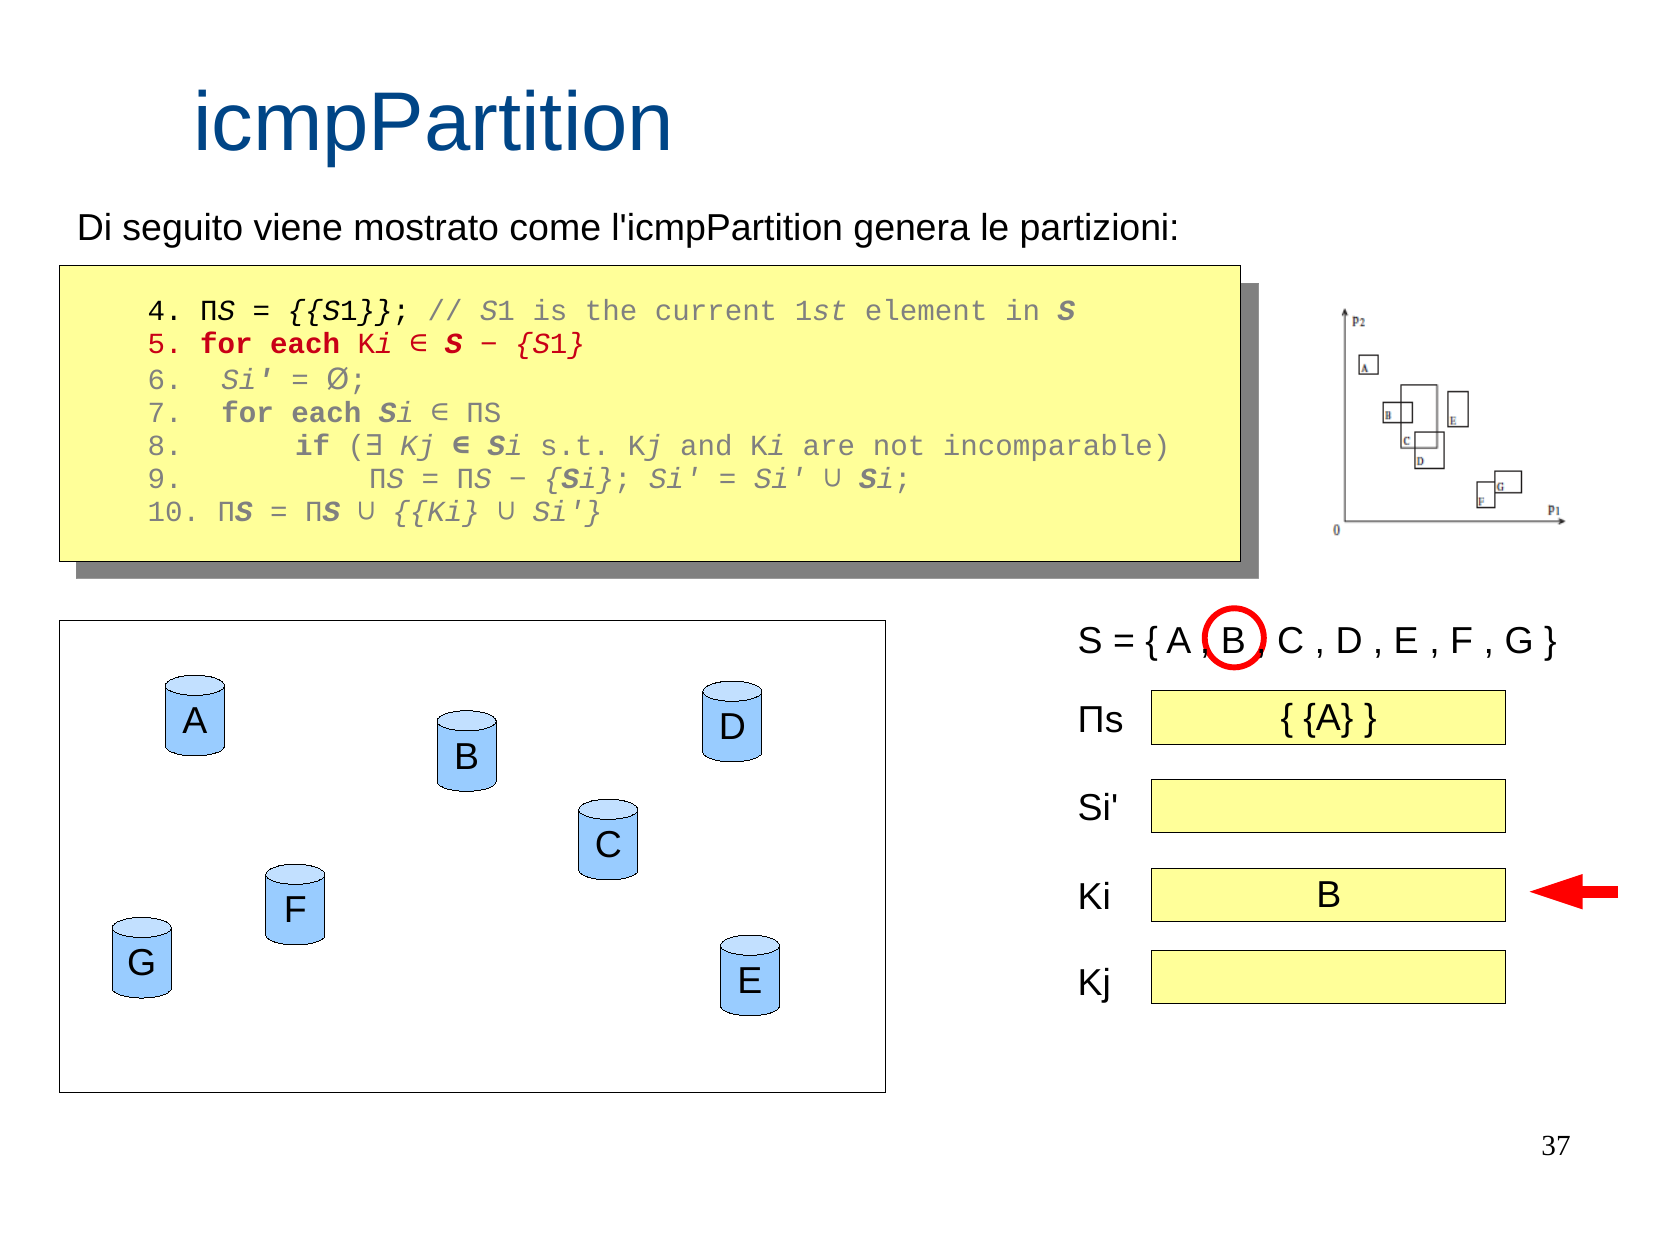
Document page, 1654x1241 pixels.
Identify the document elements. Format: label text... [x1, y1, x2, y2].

text_box Ki [720, 935, 780, 956]
text_box { {A} } [702, 681, 762, 702]
text_box [1151, 950, 1506, 1004]
text_box C [578, 811, 638, 880]
text_box D [702, 692, 762, 762]
text_box G [112, 929, 172, 999]
text_box S = { A , B , C , D , E , F , G } [1062, 611, 1571, 669]
text_box 4. ΠS = {{S1}}; // S1 is the current 1st element in S 5. for each Ki ∈ S − {S1} 6. Si' = Ø; 7. for each Si ∈ ΠS 8. if (∃ Kj ∈ Si s.t. Kj and Ki are not incomparable) 9. ΠS = ΠS − {Si}; Si' = Si' ∪ Si; 10. ΠS = ΠS ∪ {{Ki} ∪ Si'} [59, 265, 1241, 562]
text_box Πs [1062, 690, 1152, 748]
text_box Si' [1062, 779, 1152, 837]
text_box B [437, 722, 497, 792]
text_box Πs [112, 917, 172, 938]
list Di seguito viene mostrato come l'icmpPartition genera le partizioni: [59, 206, 1388, 254]
picture [1299, 290, 1625, 562]
text_box Ki [1062, 868, 1152, 925]
text_box Kj [578, 799, 638, 820]
text_box S = { A , B , C , D , E , F , G } [265, 864, 325, 885]
text_box Si' [437, 710, 497, 731]
text_box A [165, 687, 225, 756]
text_box B [1151, 868, 1506, 922]
title icmpPartition [193, 33, 1567, 210]
text_box Kj [1062, 954, 1152, 1012]
text_box F [265, 876, 325, 945]
text_box { {A} } [1151, 690, 1506, 745]
text_box [1151, 779, 1506, 833]
text_box E [720, 947, 780, 1016]
